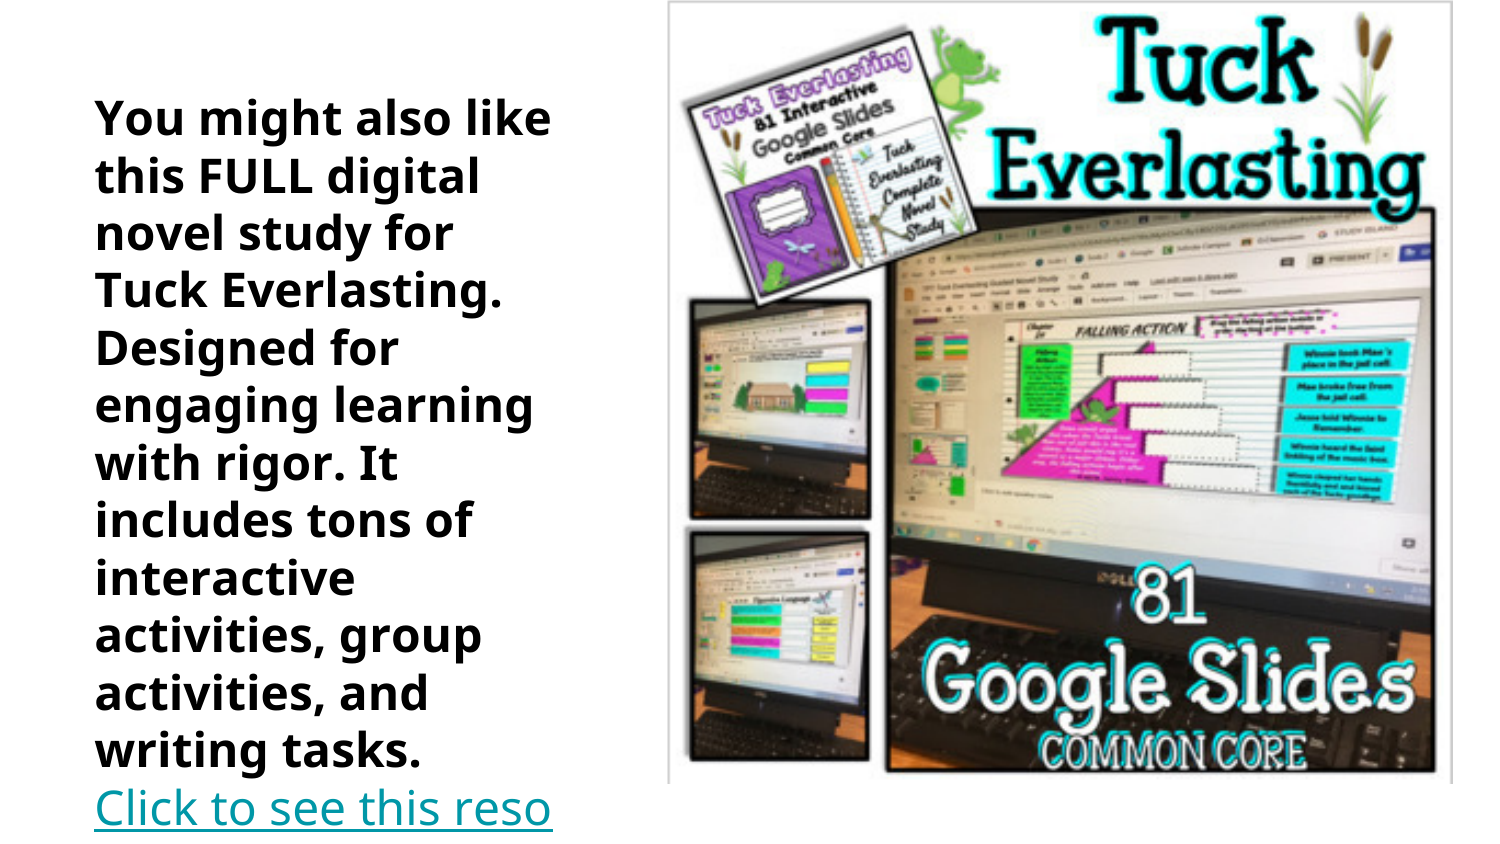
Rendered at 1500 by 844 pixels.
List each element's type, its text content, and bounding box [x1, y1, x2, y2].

text_box You might also like this FULL digital novel study for Tuck Everlasting. Designed for engaging learning with rigor. It includes tons of interactive activities, group activities, and writing tasks. Click to see this resource. [79, 72, 591, 679]
picture [666, 0, 1453, 784]
